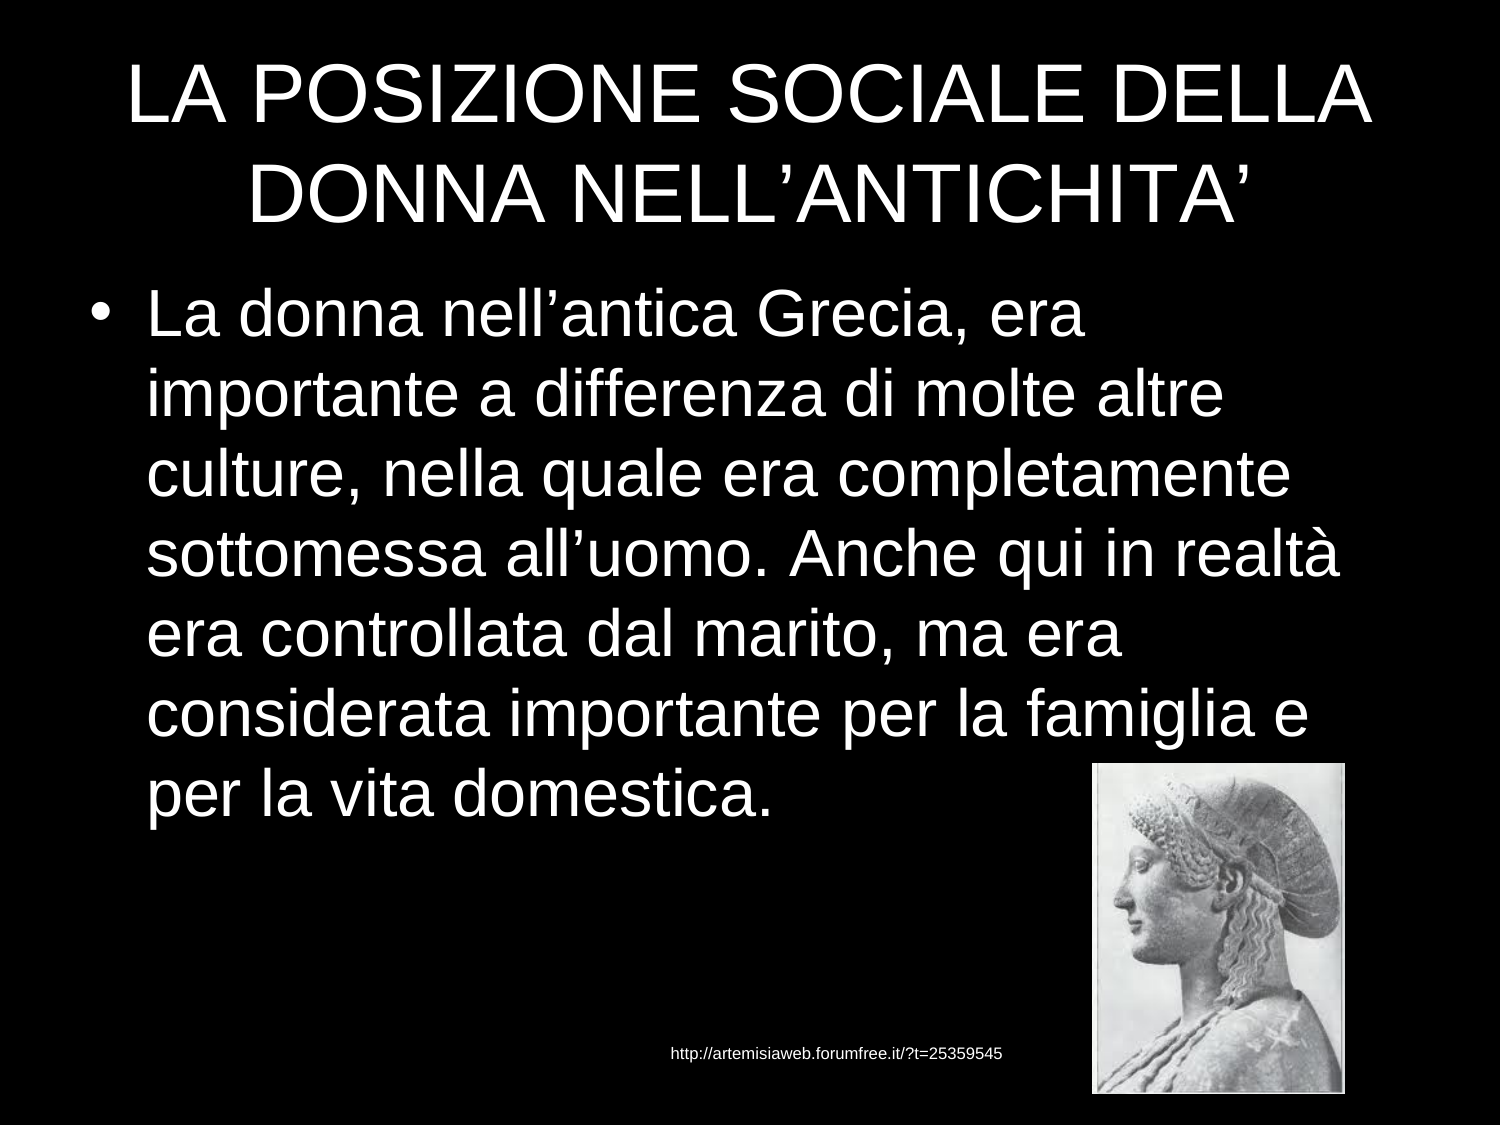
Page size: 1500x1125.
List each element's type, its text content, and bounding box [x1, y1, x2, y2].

picture [1092, 763, 1345, 1094]
text_box http://artemisiaweb.forumfree.it/?t=25359545 [655, 1034, 1019, 1071]
title LA POSIZIONE SOCIALE DELLA DONNA NELL’ANTICHITA’ [75, 31, 1426, 247]
list La donna nell’antica Grecia, era importante a differenza di molte altre culture, nella quale era completamente sottomessa all’uomo. Anche qui in realtà era controllata dal marito, ma era considerata importante per la famiglia e per la vita domestica. [75, 262, 1426, 1006]
